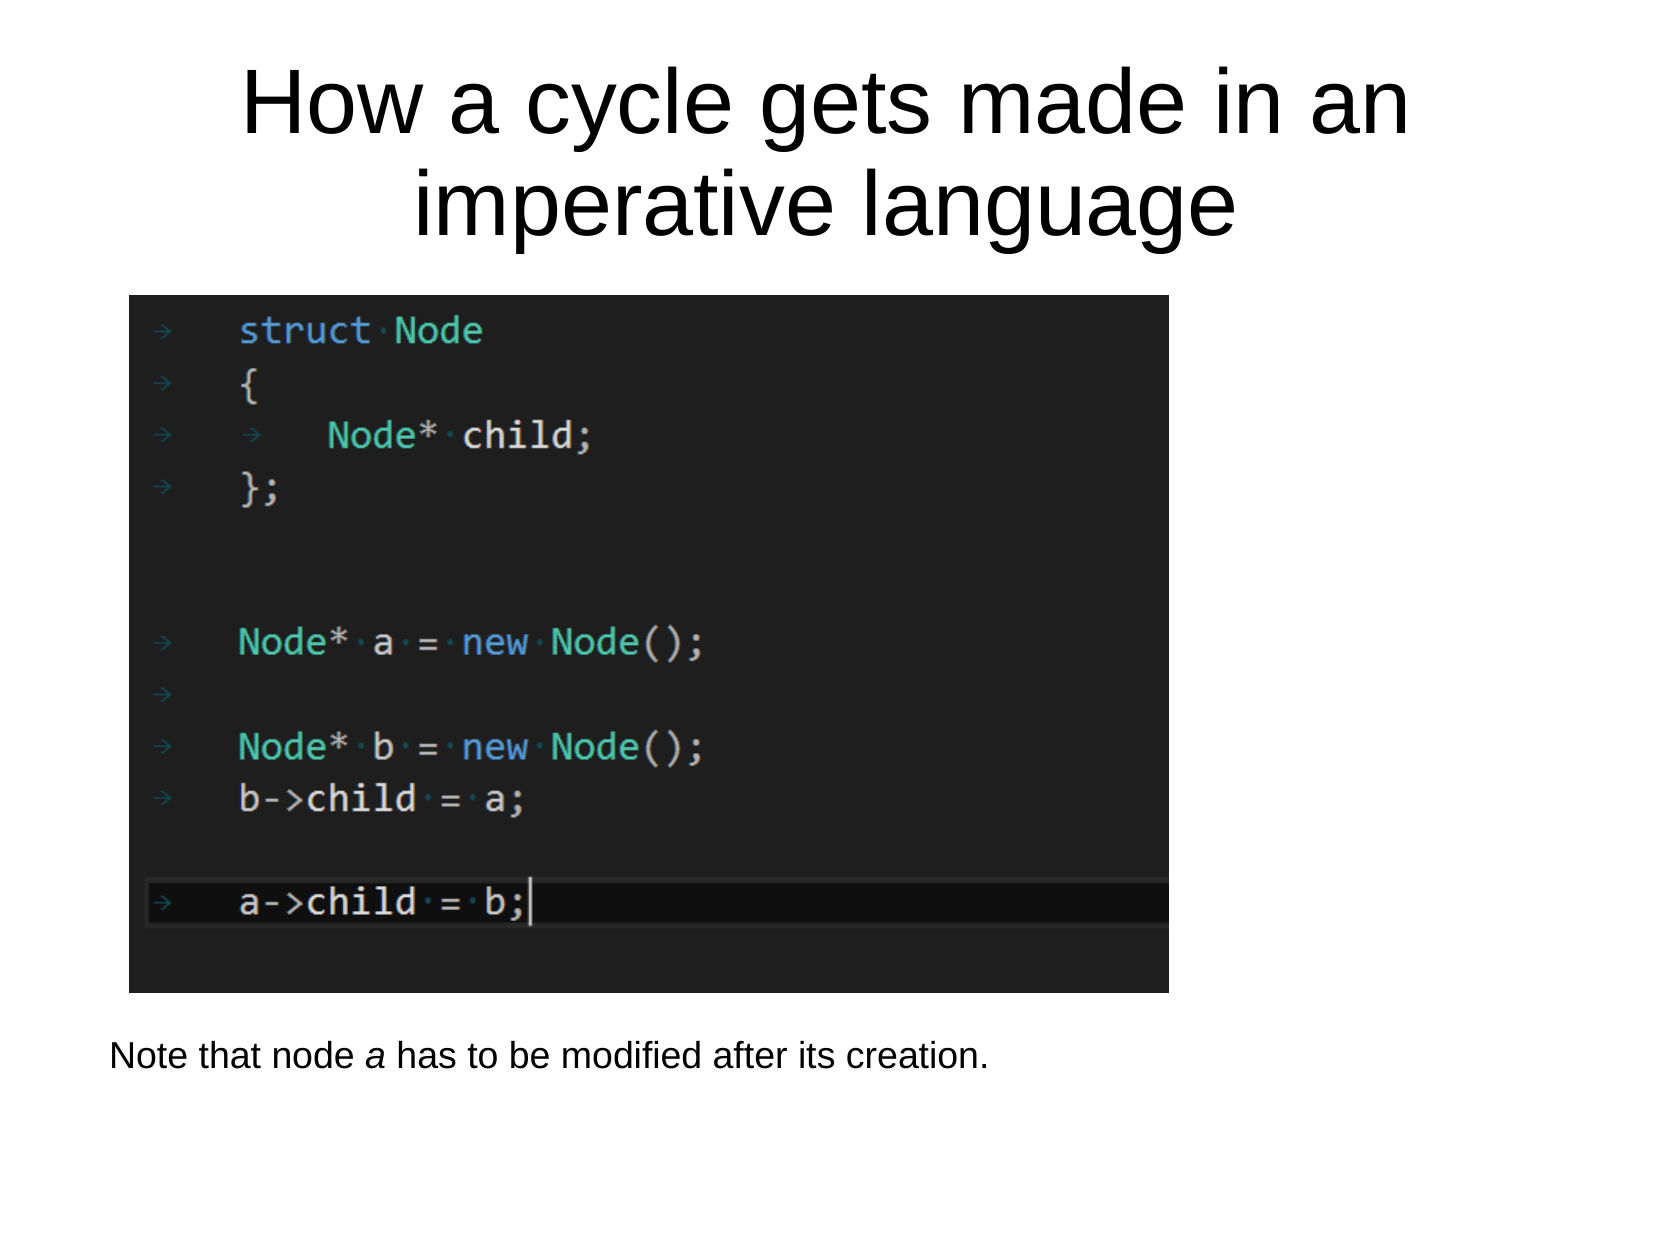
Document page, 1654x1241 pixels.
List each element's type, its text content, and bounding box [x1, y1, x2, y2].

title How a cycle gets made in an imperative language [82, 49, 1571, 257]
text_box Note that node a has to be modified after its creation. [94, 1027, 1583, 1085]
picture [129, 295, 1169, 993]
